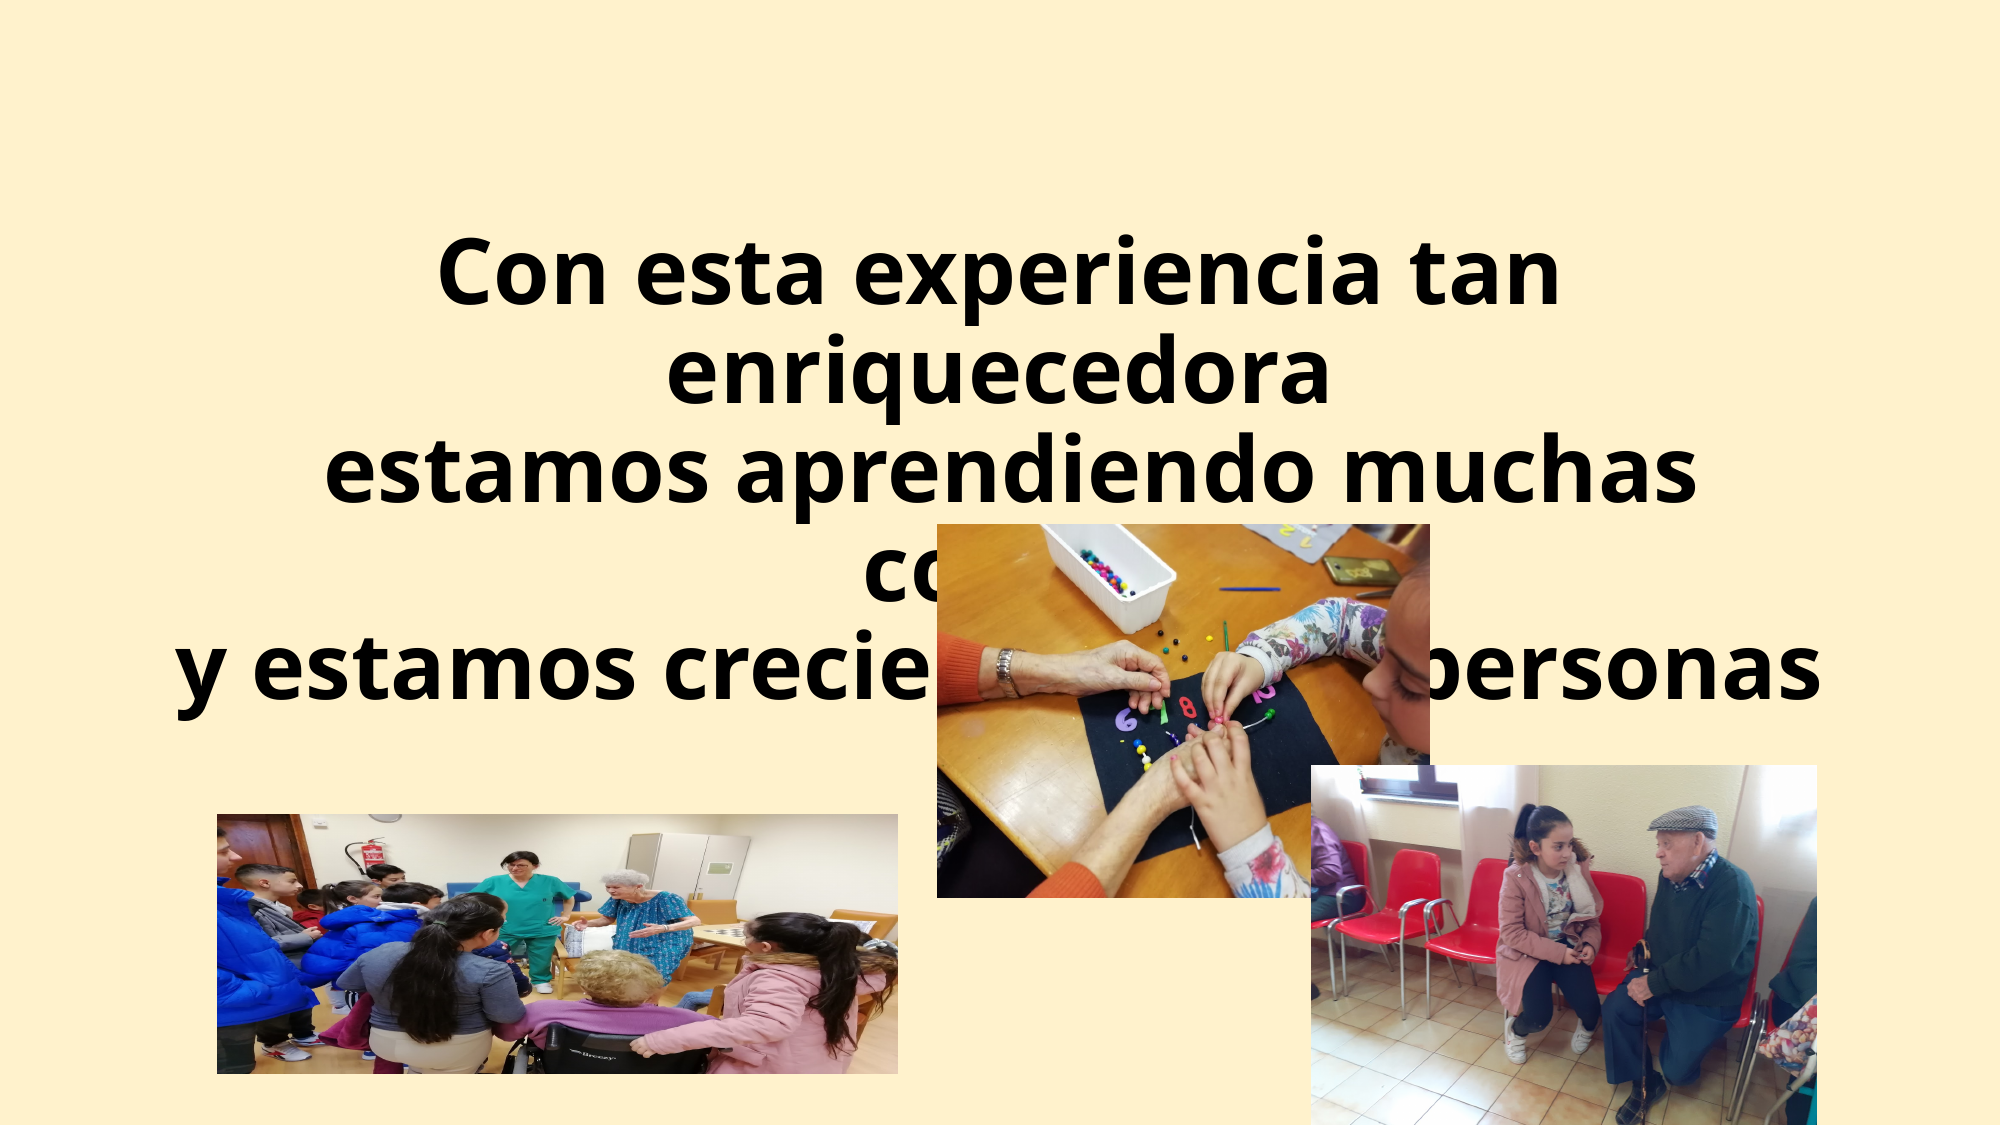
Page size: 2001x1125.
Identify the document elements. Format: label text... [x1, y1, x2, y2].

picture [217, 814, 898, 1074]
picture [937, 524, 1817, 1125]
title Con esta experiencia tan enriquecedora estamos aprendiendo muchas cosas y estamos creciendo como personas [137, 118, 1863, 280]
